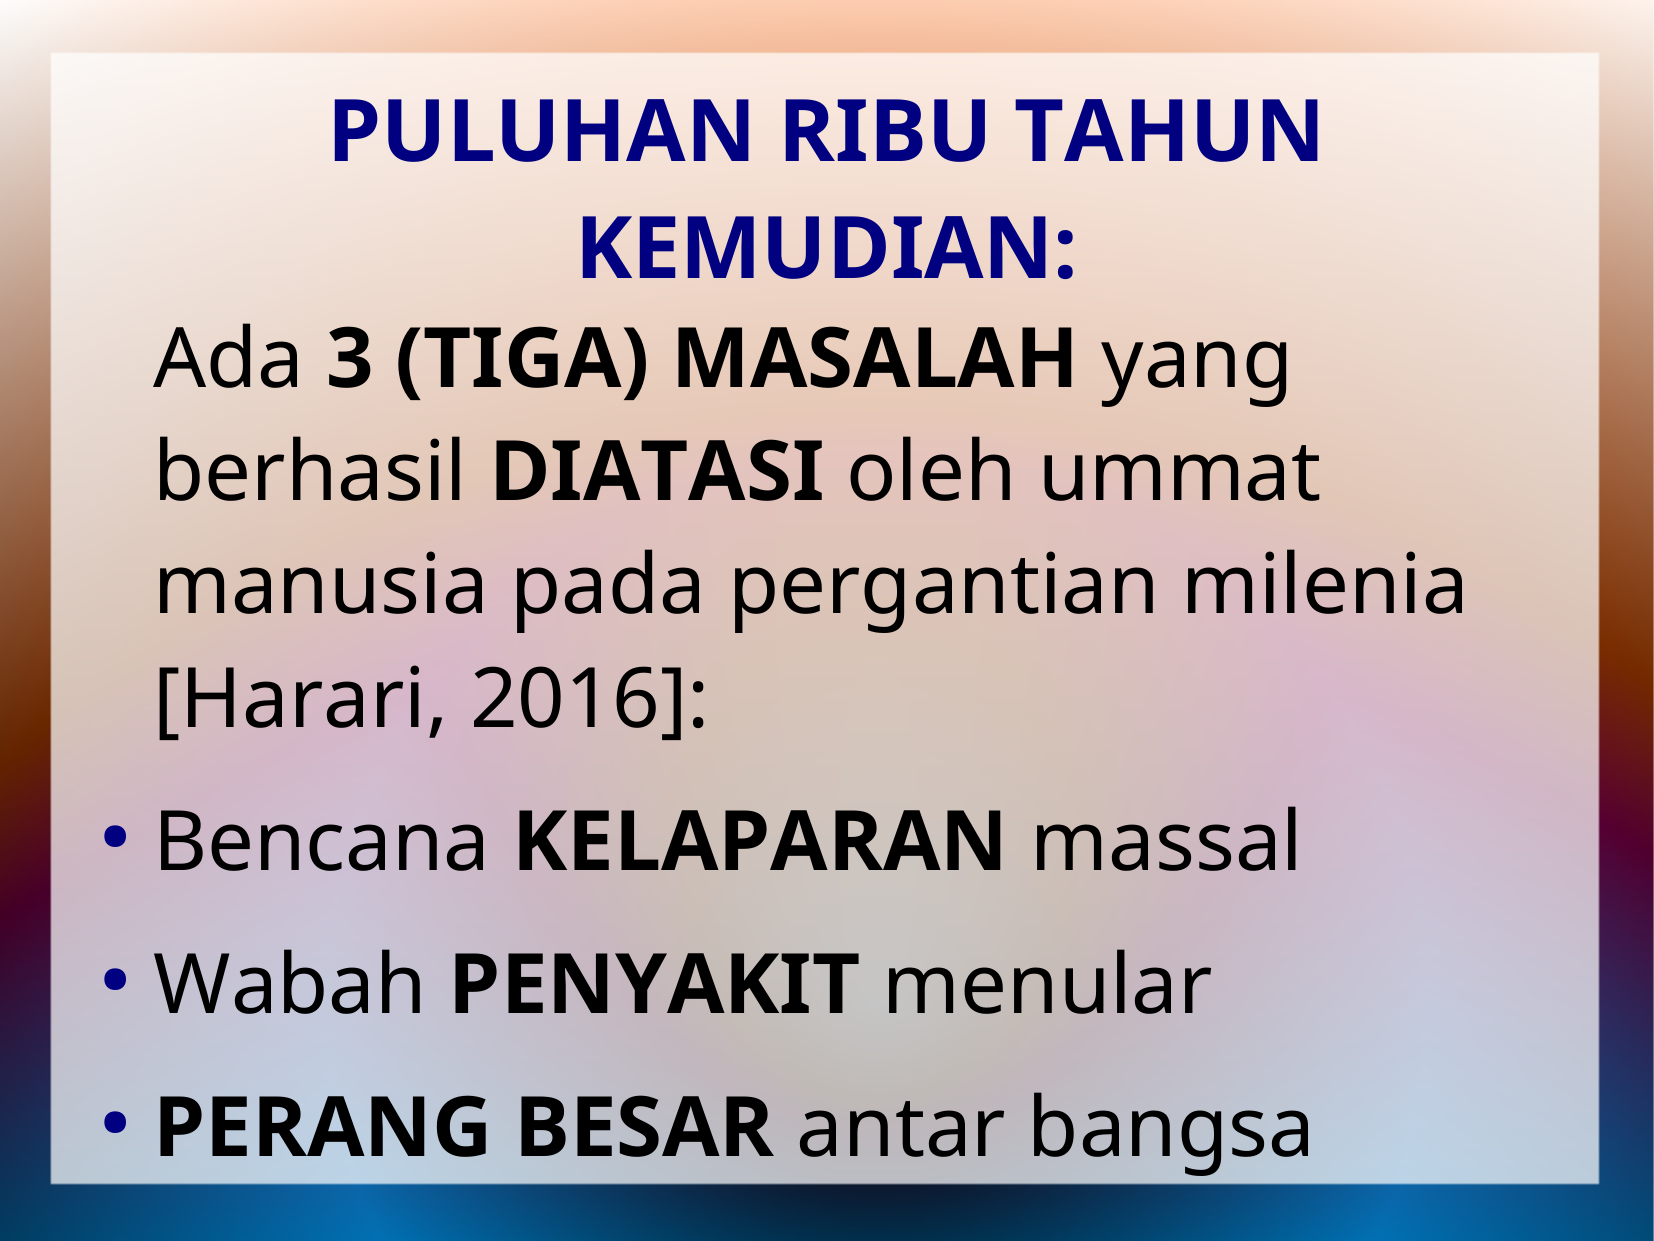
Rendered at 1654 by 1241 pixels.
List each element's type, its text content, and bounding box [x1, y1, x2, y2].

list Ada 3 (TIGA) MASALAH yang berhasil DIATASI oleh ummat manusia pada pergantian milenia [Harari, 2016]: Bencana KELAPARAN massal Wabah PENYAKIT menular PERANG BESAR antar bangsa [82, 297, 1571, 1040]
picture [0, 0, 1654, 1241]
title PULUHAN RIBU TAHUN KEMUDIAN: [82, 82, 1571, 290]
